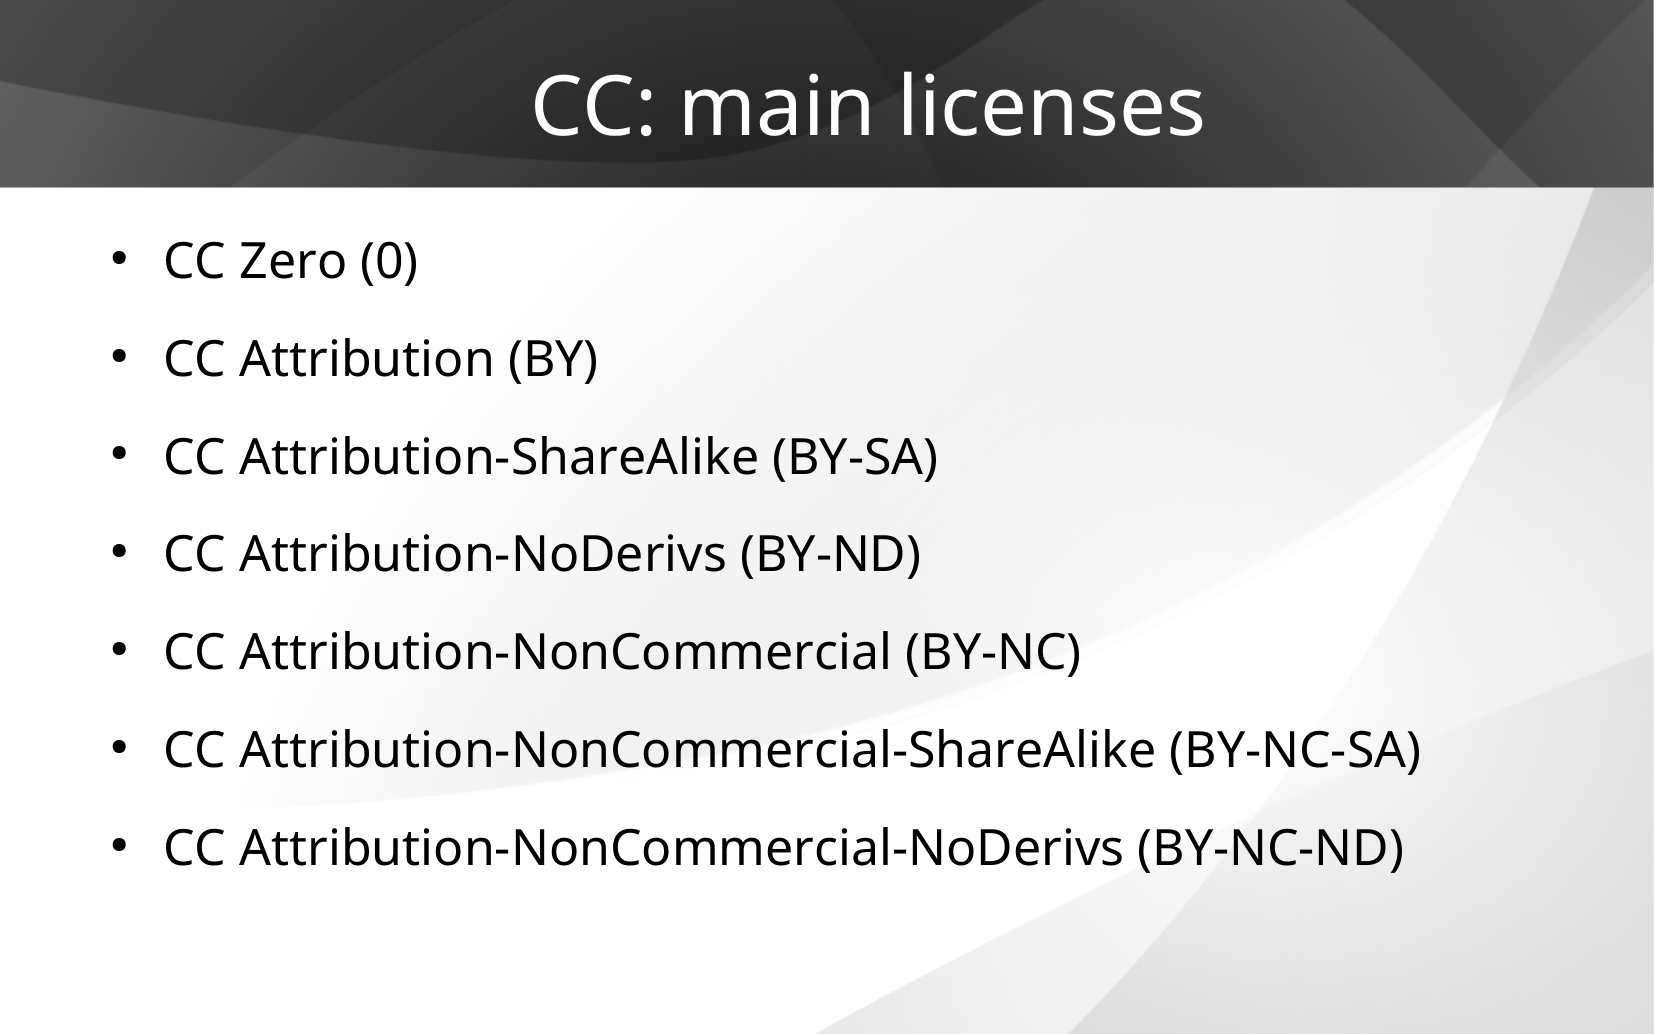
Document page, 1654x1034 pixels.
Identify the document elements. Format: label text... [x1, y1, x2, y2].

list CC Zero (0) CC Attribution (BY) CC Attribution-ShareAlike (BY-SA) CC Attribution-NoDerivs (BY-ND) CC Attribution-NonCommercial (BY-NC) CC Attribution-NonCommercial-ShareAlike (BY-NC-SA) CC Attribution-NonCommercial-NoDerivs (BY-NC-ND) [75, 225, 1613, 1013]
title CC: main licenses [124, 0, 1613, 208]
picture [0, 0, 1654, 1034]
